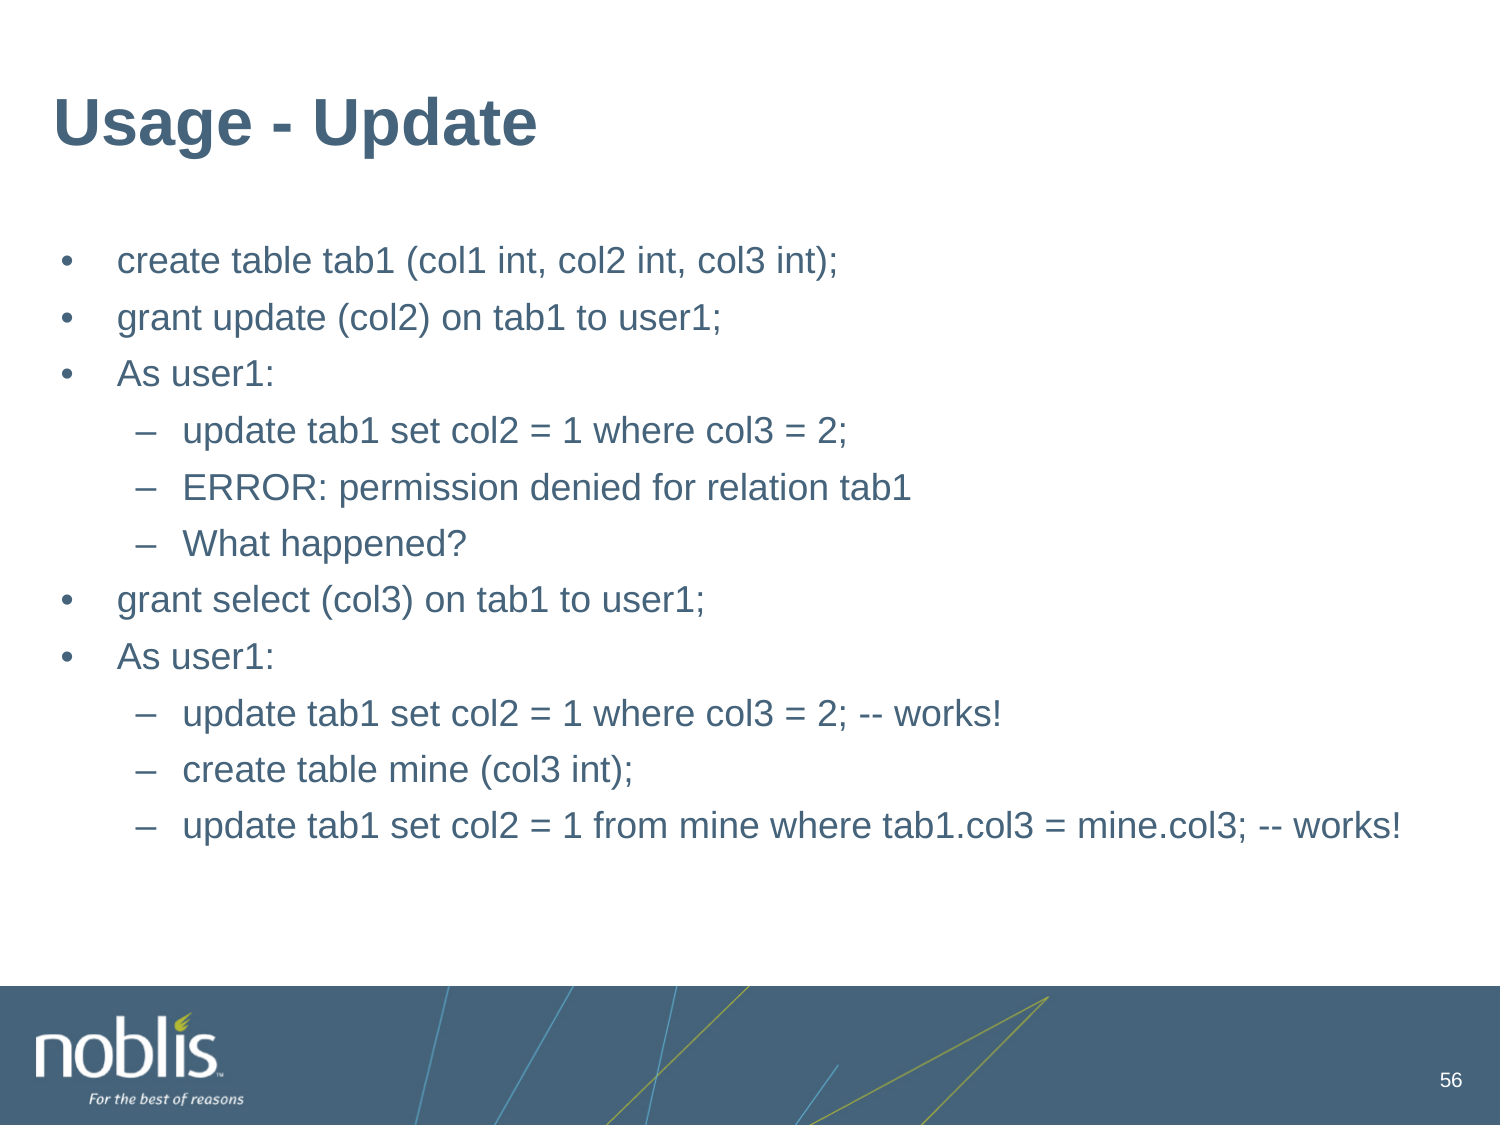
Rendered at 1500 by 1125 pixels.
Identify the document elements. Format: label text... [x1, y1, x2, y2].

title Usage - Update [53, 38, 1438, 211]
picture [0, 986, 1500, 1125]
list create table tab1 (col1 int, col2 int, col3 int); grant update (col2) on tab1 to user1; As user1: update tab1 set col2 = 1 where col3 = 2; ERROR: permission denied for relation tab1 What happened? grant select (col3) on tab1 to user1; As user1: update tab1 set col2 = 1 where col3 = 2; -- works! create table mine (col3 int); update tab1 set col2 = 1 from mine where tab1.col3 = mine.col3; -- works! [60, 239, 1437, 944]
